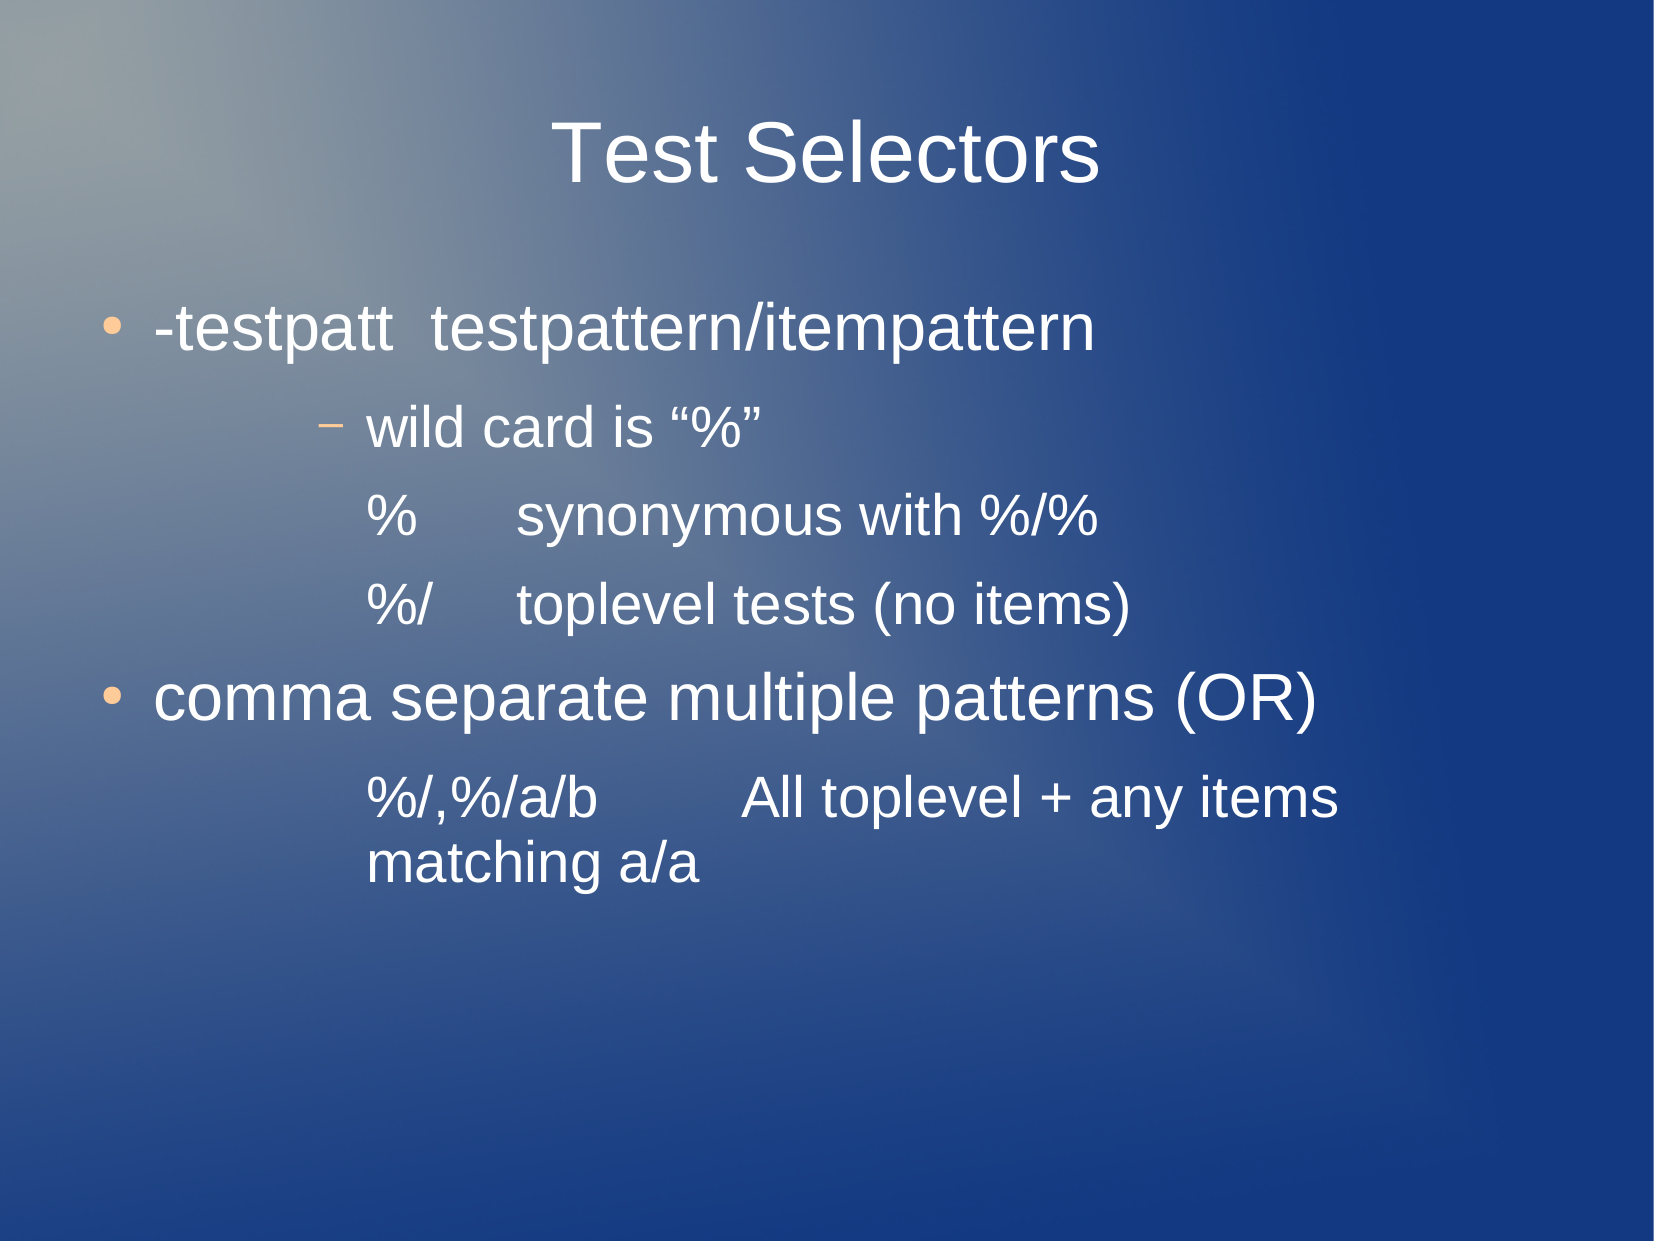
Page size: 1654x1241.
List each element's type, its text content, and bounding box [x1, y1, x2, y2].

title Test Selectors [82, 49, 1571, 257]
list -testpatt testpattern/itempattern wild card is “%” % synonymous with %/% %/ toplevel tests (no items) comma separate multiple patterns (OR) %/,%/a/b All toplevel + any items matching a/a [82, 290, 1571, 1010]
picture [0, 0, 1654, 1241]
